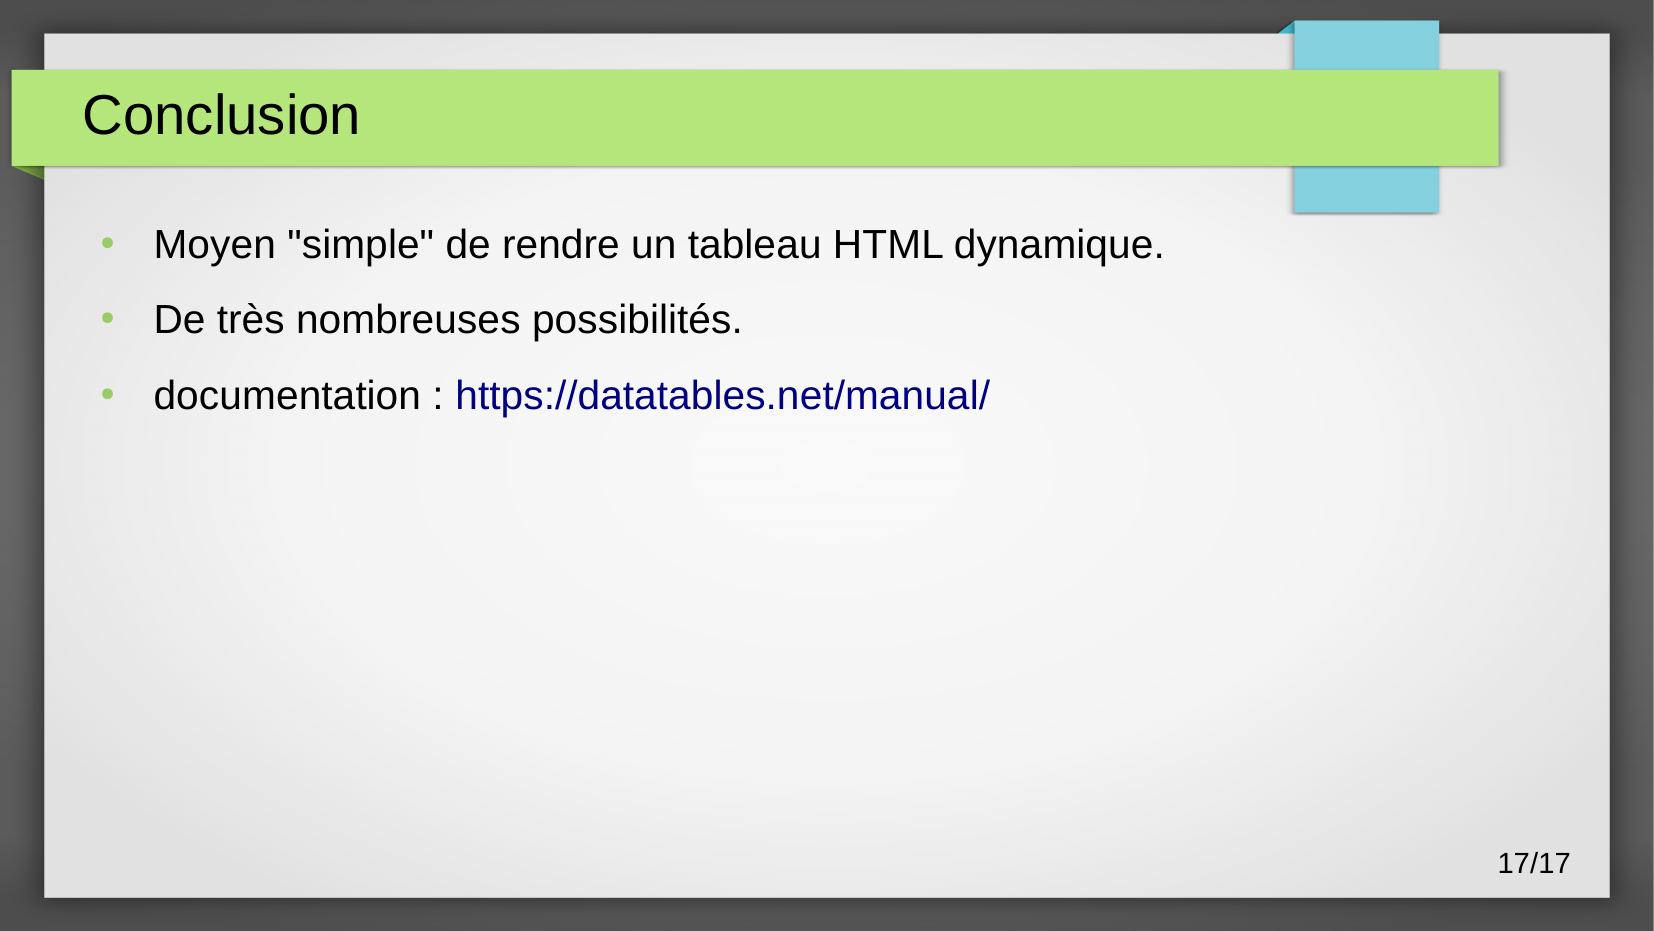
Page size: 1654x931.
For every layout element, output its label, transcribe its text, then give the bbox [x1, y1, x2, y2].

title Conclusion [82, 70, 1264, 160]
picture [0, 0, 1654, 931]
list Moyen "simple" de rendre un tableau HTML dynamique. De très nombreuses possibilités. documentation : https://datatables.net/manual/ [82, 221, 1571, 761]
